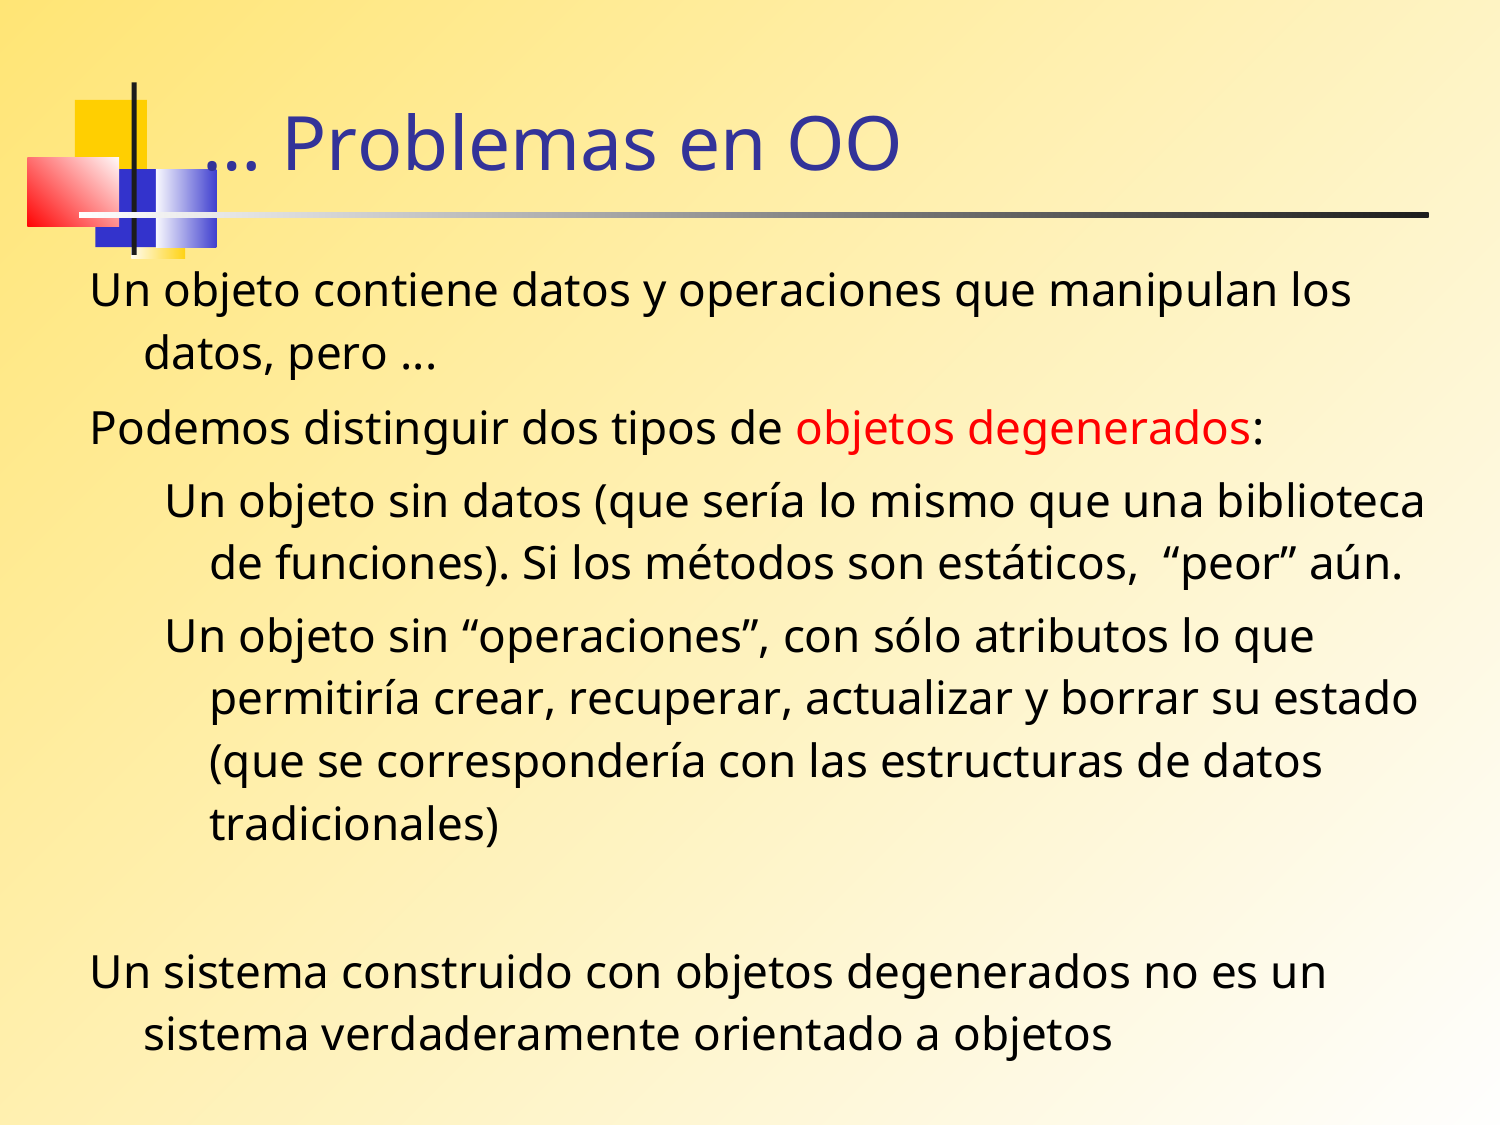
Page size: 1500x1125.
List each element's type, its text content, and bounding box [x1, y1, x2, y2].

title … Problemas en OO [187, 37, 1466, 201]
list Un objeto contiene datos y operaciones que manipulan los datos, pero ... Podemos distinguir dos tipos de objetos degenerados: Un objeto sin datos (que sería lo mismo que una biblioteca de funciones). Si los métodos son estáticos, “peor” aún. Un objeto sin “operaciones”, con sólo atributos lo que permitiría crear, recuperar, actualizar y borrar su estado (que se correspondería con las estructuras de datos tradicionales)‏ Un sistema construido con objetos degenerados no es un sistema verdaderamente orientado a objetos [74, 249, 1463, 1037]
